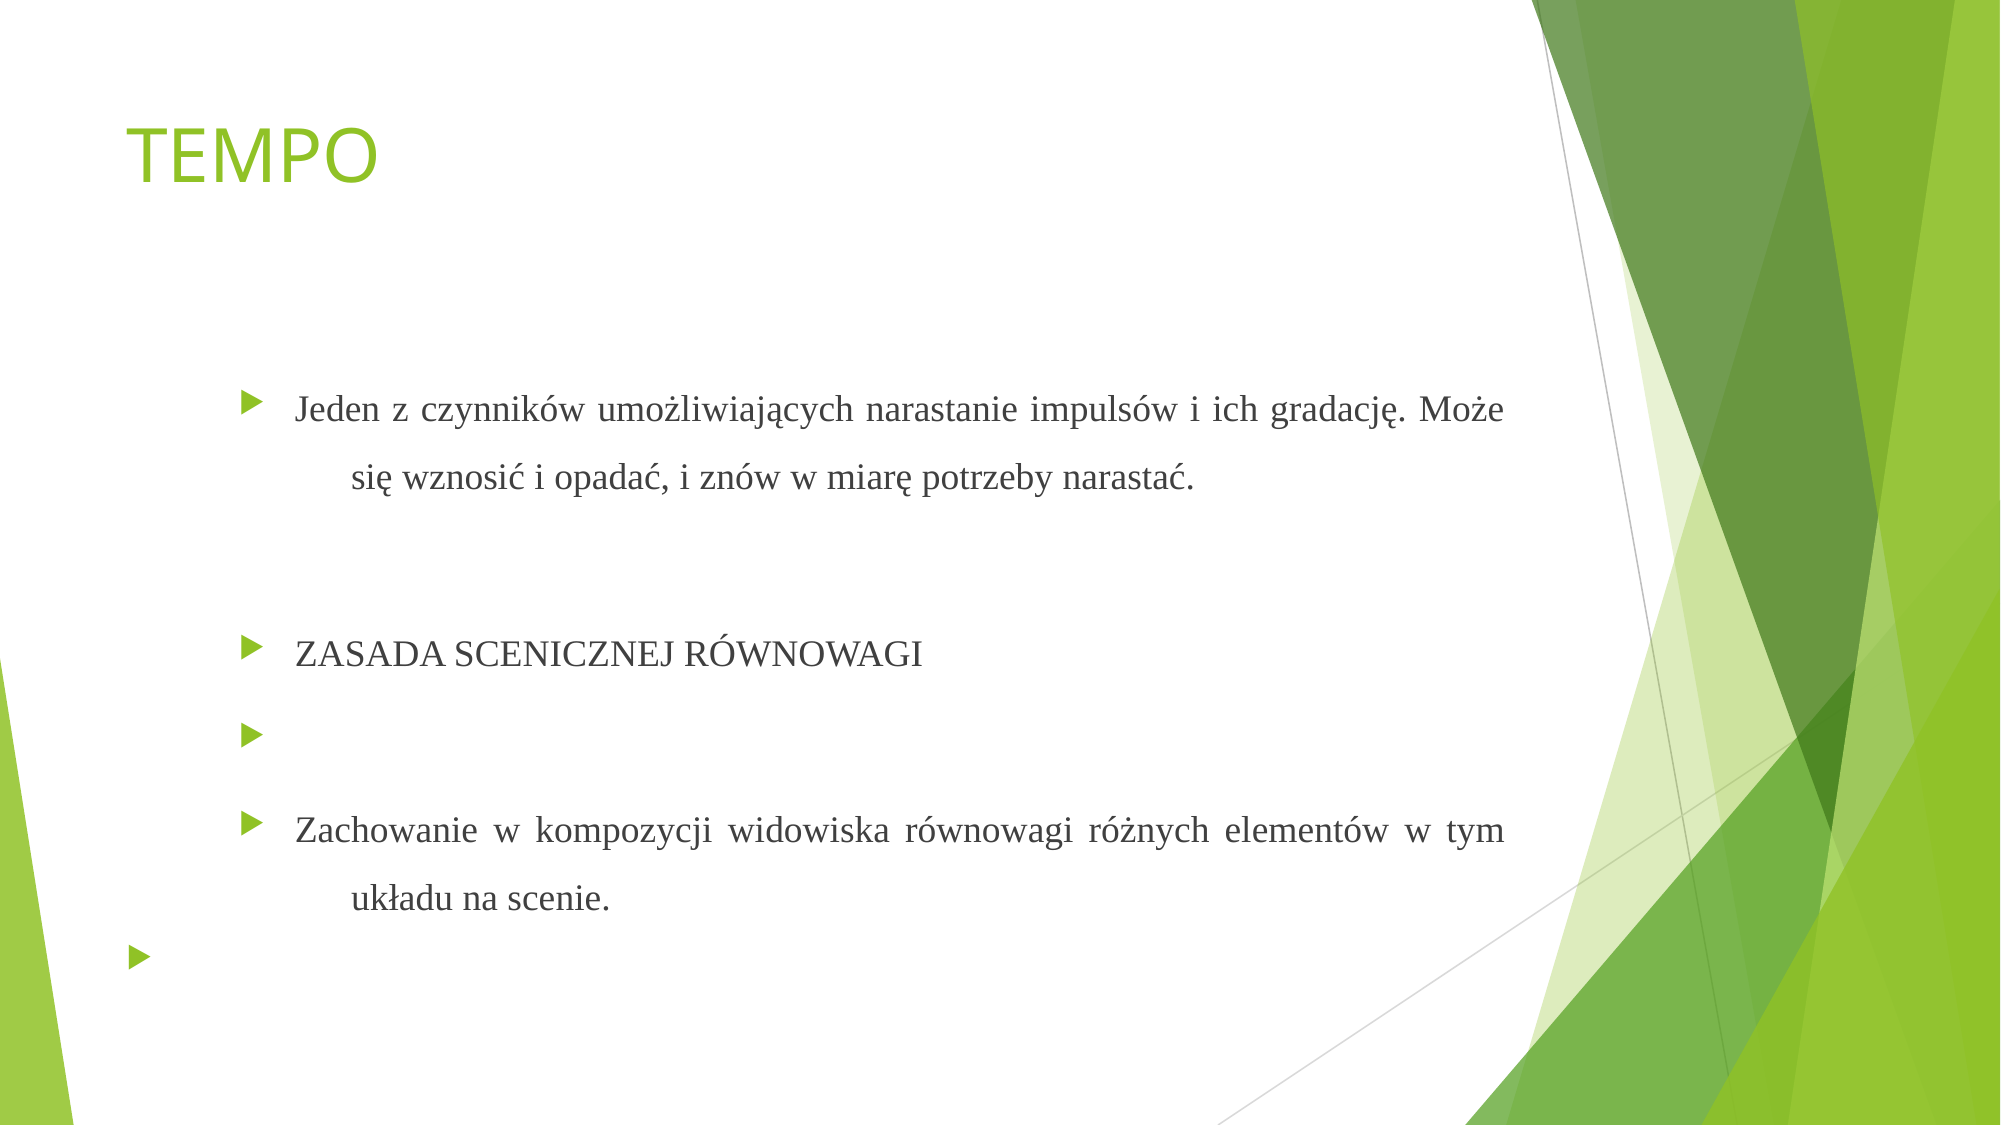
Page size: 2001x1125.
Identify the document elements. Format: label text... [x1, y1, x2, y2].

title TEMPO [111, 99, 1522, 317]
list Jeden z czynników umożliwiających narastanie impulsów i ich gradację. Może się wznosić i opadać, i znów w miarę potrzeby narastać. ZASADA SCENICZNEJ RÓWNOWAGI Zachowanie w kompozycji widowiska równowagi różnych elementów w tym układu na scenie. [111, 354, 1522, 992]
